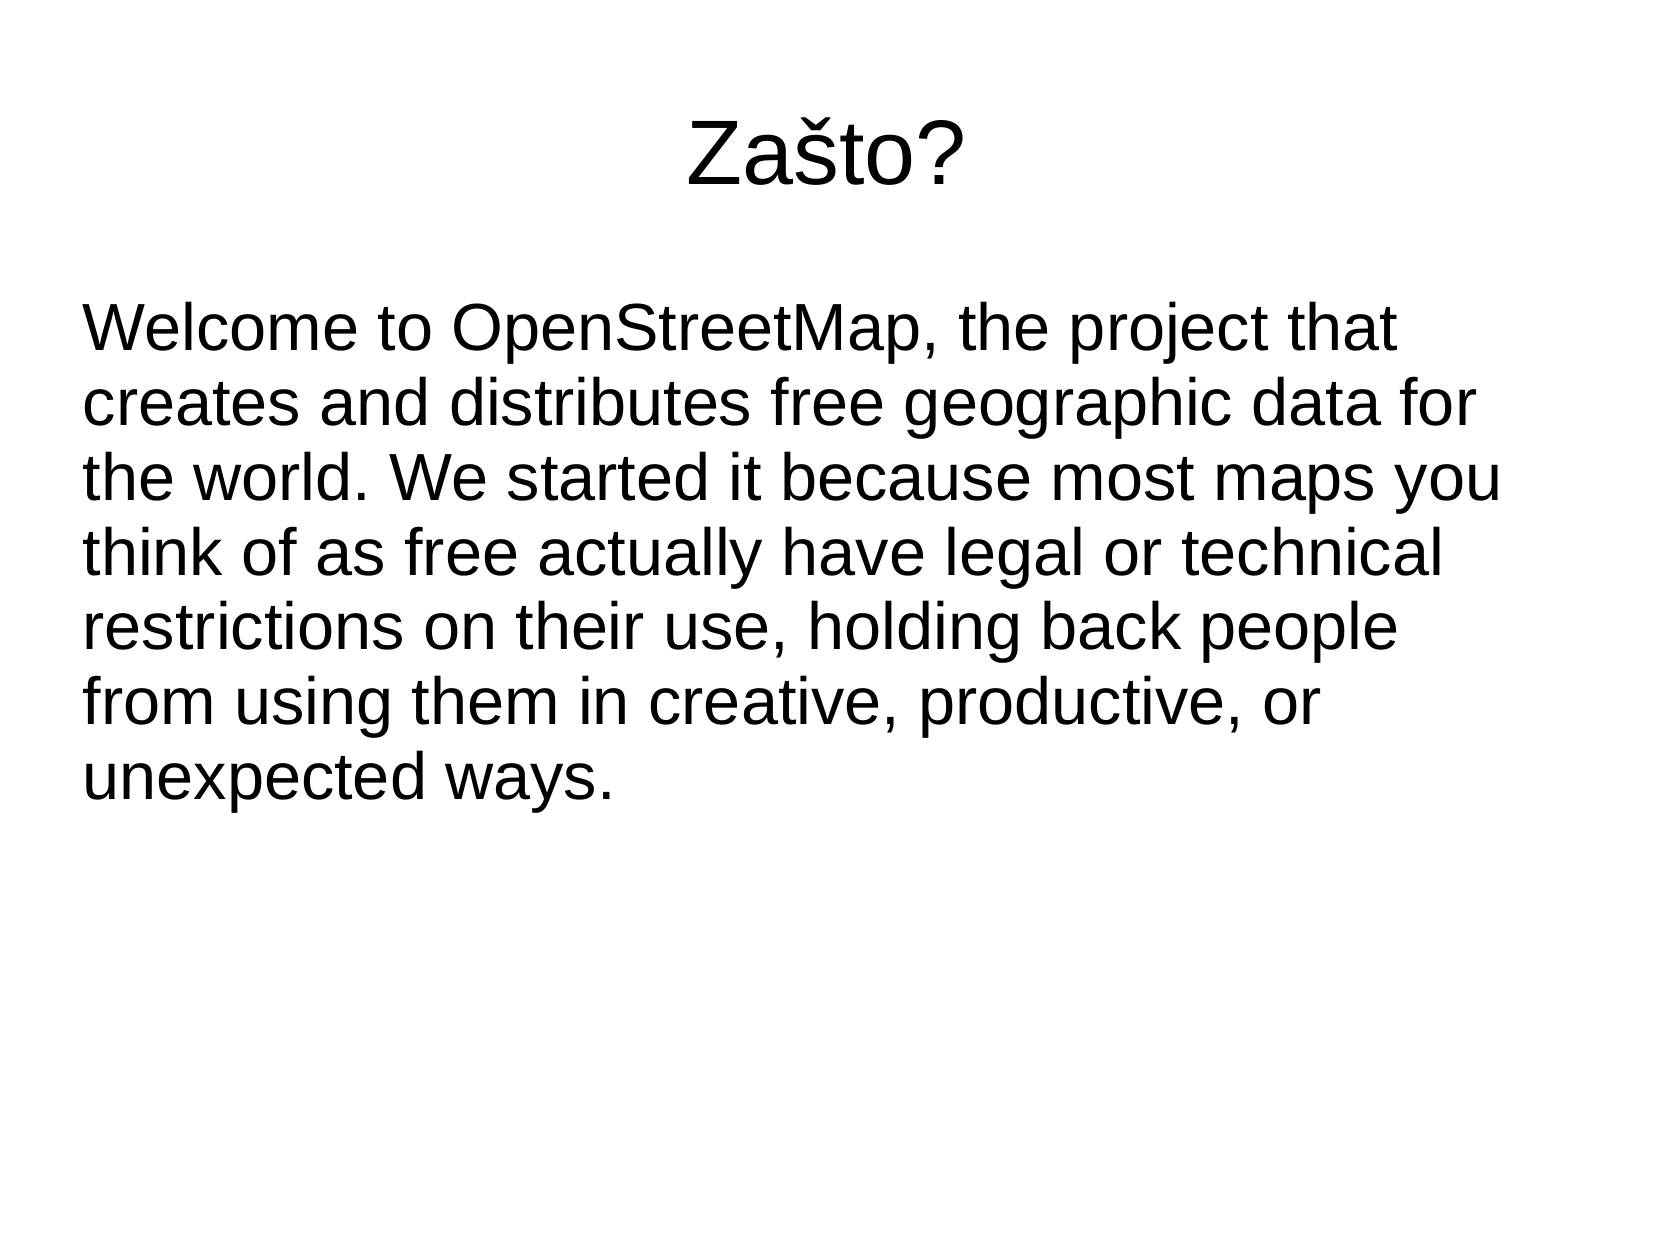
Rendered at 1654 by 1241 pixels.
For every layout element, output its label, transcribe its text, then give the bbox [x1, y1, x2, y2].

list Welcome to OpenStreetMap, the project that creates and distributes free geographic data for the world. We started it because most maps you think of as free actually have legal or technical restrictions on their use, holding back people from using them in creative, productive, or unexpected ways. [82, 290, 1538, 1010]
title Zašto? [82, 49, 1571, 257]
